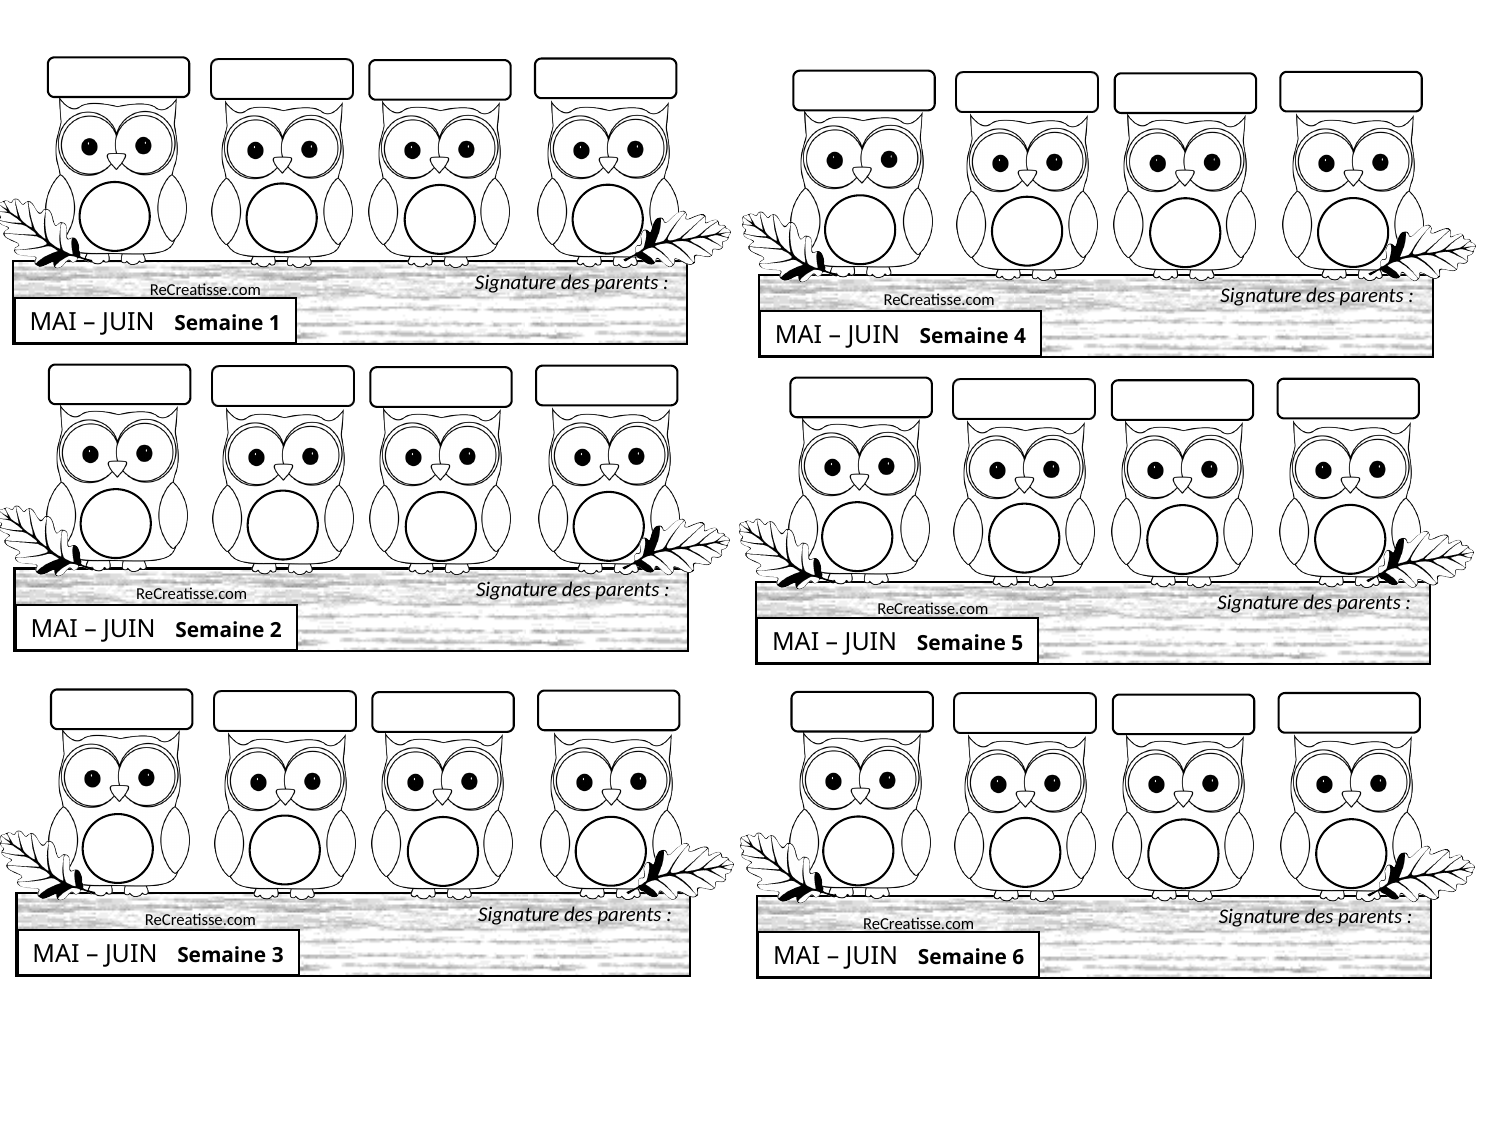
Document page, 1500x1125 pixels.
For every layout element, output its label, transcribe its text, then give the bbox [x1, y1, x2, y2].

text_box [1278, 693, 1420, 733]
text_box [790, 377, 932, 418]
text_box [1315, 504, 1386, 574]
text_box Signature des parents : [460, 261, 662, 301]
text_box [536, 365, 678, 406]
text_box MAI – JUIN Semaine 2 [16, 605, 297, 650]
text_box [791, 691, 933, 732]
text_box [759, 275, 1433, 357]
text_box [246, 183, 317, 253]
text_box [793, 70, 935, 111]
text_box [247, 490, 318, 560]
text_box [14, 569, 688, 651]
text_box MAI – JUIN Semaine 6 [758, 932, 1039, 977]
text_box [1112, 694, 1255, 735]
text_box [1114, 73, 1257, 113]
text_box [830, 195, 896, 265]
picture [371, 732, 513, 900]
text_box Signature des parents : [461, 568, 661, 608]
text_box ReCreatisse.com [848, 905, 990, 940]
picture [368, 100, 510, 268]
text_box [575, 816, 646, 886]
text_box [990, 817, 1061, 887]
picture [1279, 420, 1483, 627]
text_box [249, 815, 320, 885]
text_box Signature des parents : [1203, 581, 1404, 621]
text_box ReCreatisse.com [121, 575, 263, 611]
text_box [370, 367, 512, 407]
text_box ReCreatisse.com [135, 272, 276, 307]
text_box MAI – JUIN Semaine 3 [18, 930, 299, 975]
text_box Signature des parents : [1204, 895, 1405, 935]
picture [0, 404, 188, 579]
picture [0, 729, 190, 904]
text_box [1277, 378, 1419, 419]
text_box [47, 57, 190, 98]
text_box [372, 692, 514, 732]
picture [213, 690, 357, 900]
picture [537, 100, 933, 306]
text_box [369, 60, 511, 100]
text_box [1147, 505, 1218, 575]
text_box [404, 184, 475, 254]
text_box [48, 364, 191, 405]
text_box MAI – JUIN Semaine 1 [15, 298, 296, 343]
text_box [407, 817, 478, 886]
picture [952, 378, 1096, 588]
picture [369, 407, 511, 575]
text_box Signature des parents : [1205, 274, 1407, 314]
text_box MAI – JUIN Semaine 4 [760, 311, 1041, 356]
text_box [829, 816, 894, 886]
picture [1112, 734, 1254, 903]
text_box [88, 814, 153, 883]
text_box [757, 896, 1431, 978]
text_box [989, 503, 1060, 573]
text_box [51, 689, 193, 730]
text_box [573, 491, 644, 561]
picture [1113, 113, 1256, 281]
picture [1282, 113, 1485, 320]
text_box [86, 489, 151, 559]
text_box MAI – JUIN Semaine 5 [757, 618, 1038, 663]
text_box [16, 893, 690, 976]
picture [538, 407, 930, 614]
picture [0, 96, 187, 271]
text_box [405, 492, 476, 561]
picture [211, 365, 355, 575]
text_box [1318, 198, 1389, 267]
picture [1111, 420, 1253, 588]
text_box [1150, 198, 1221, 268]
picture [210, 58, 354, 268]
picture [953, 693, 1097, 903]
text_box [1280, 71, 1422, 112]
text_box [756, 582, 1430, 664]
text_box Signature des parents : [463, 893, 665, 933]
picture [955, 71, 1099, 281]
text_box [1316, 819, 1387, 889]
text_box ReCreatisse.com [869, 282, 1010, 317]
text_box [538, 690, 680, 731]
text_box [827, 502, 893, 572]
picture [540, 731, 931, 939]
text_box [85, 182, 150, 251]
text_box ReCreatisse.com [130, 901, 272, 936]
text_box [992, 196, 1063, 266]
text_box [1111, 380, 1254, 420]
text_box [1148, 819, 1219, 889]
picture [1280, 734, 1484, 941]
text_box [572, 184, 643, 254]
text_box [534, 58, 677, 99]
text_box [13, 261, 687, 344]
text_box ReCreatisse.com [862, 591, 1004, 626]
